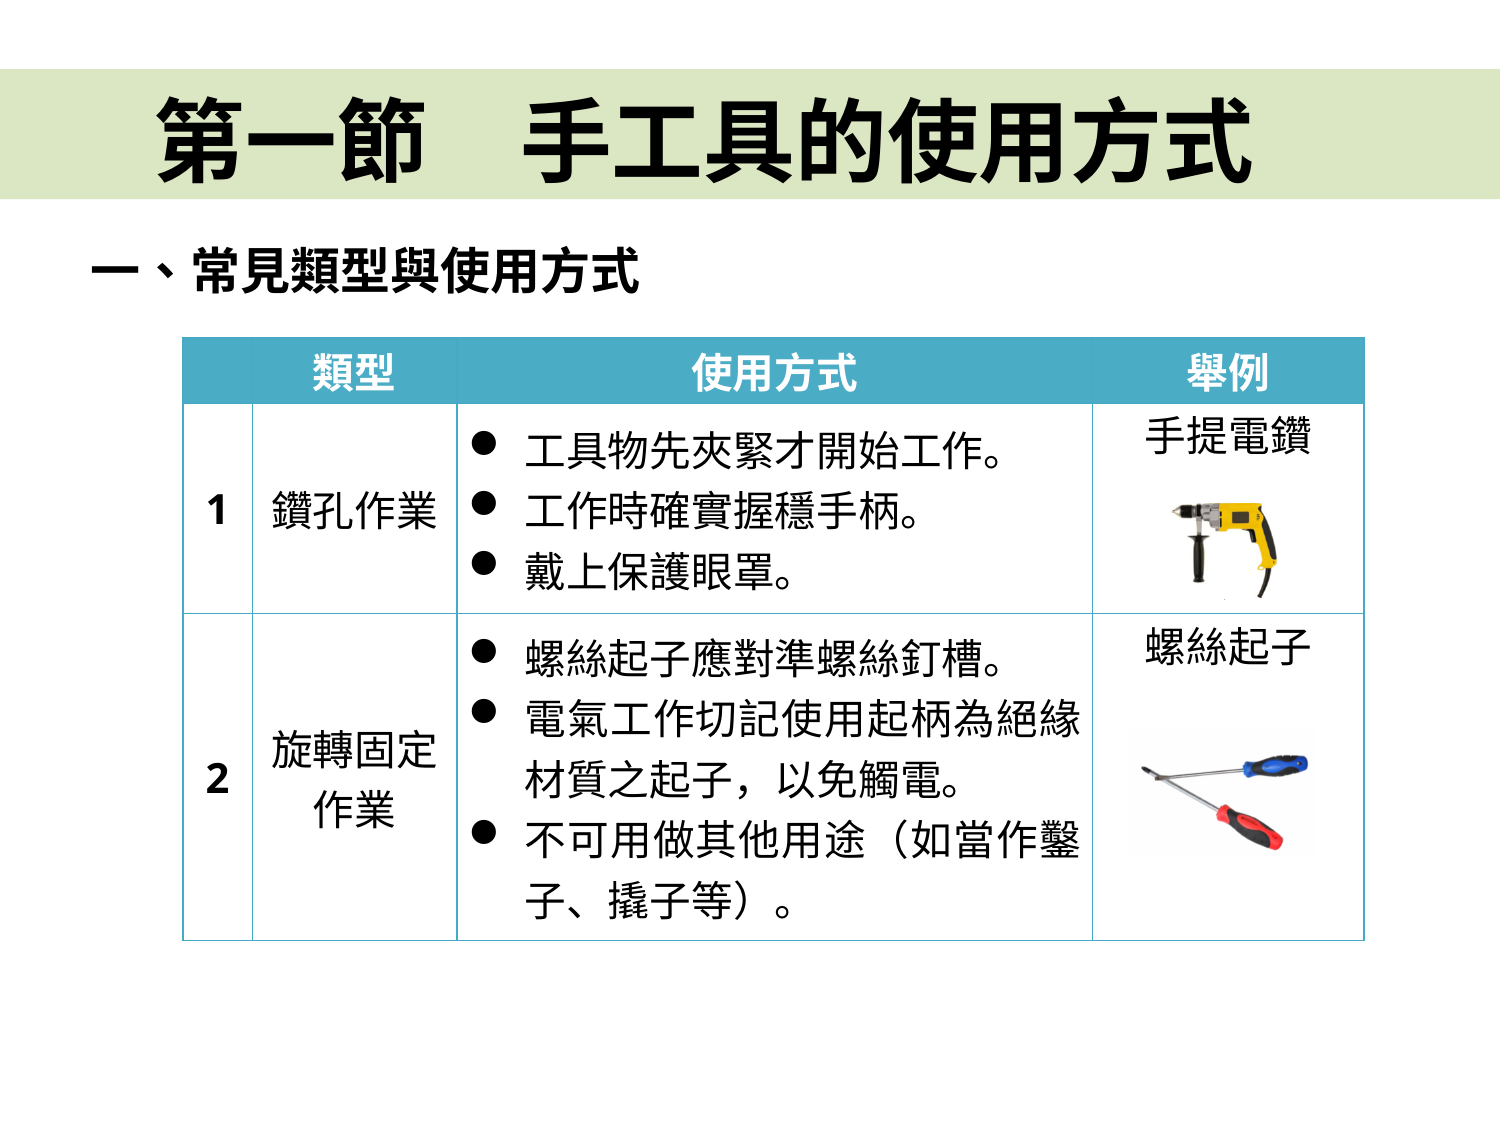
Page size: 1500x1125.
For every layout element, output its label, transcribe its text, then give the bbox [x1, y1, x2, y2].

picture [1170, 503, 1282, 600]
table_cell 鑽孔作業 [253, 404, 456, 613]
table_cell 螺絲起子 [1093, 614, 1363, 940]
table_cell 1 [184, 404, 252, 613]
text_box [0, 69, 75, 200]
table_cell 工具物先夾緊才開始工作。 工作時確實握穩手柄。 戴上保護眼罩。 [458, 404, 1092, 613]
table_cell 旋轉固定作業 [253, 614, 456, 940]
list 一、常見類型與使用方式 [75, 233, 1425, 1087]
table_cell 2 [184, 614, 252, 940]
text_box [1425, 69, 1500, 200]
table_cell 手提電鑽 [1093, 404, 1363, 613]
table_header 舉例 [1093, 339, 1363, 403]
table_header 類型 [253, 339, 456, 403]
table_cell 螺絲起子應對準螺絲釘槽。 電氣工作切記使用起柄為絕緣材質之起子，以免觸電。 不可用做其他用途（如當作鑿子、撬子等）。 [458, 614, 1092, 940]
table_header [184, 339, 252, 403]
table_header 使用方式 [458, 339, 1092, 403]
title 第一節 手工具的使用方式 [75, 45, 1425, 233]
picture [1127, 728, 1316, 858]
